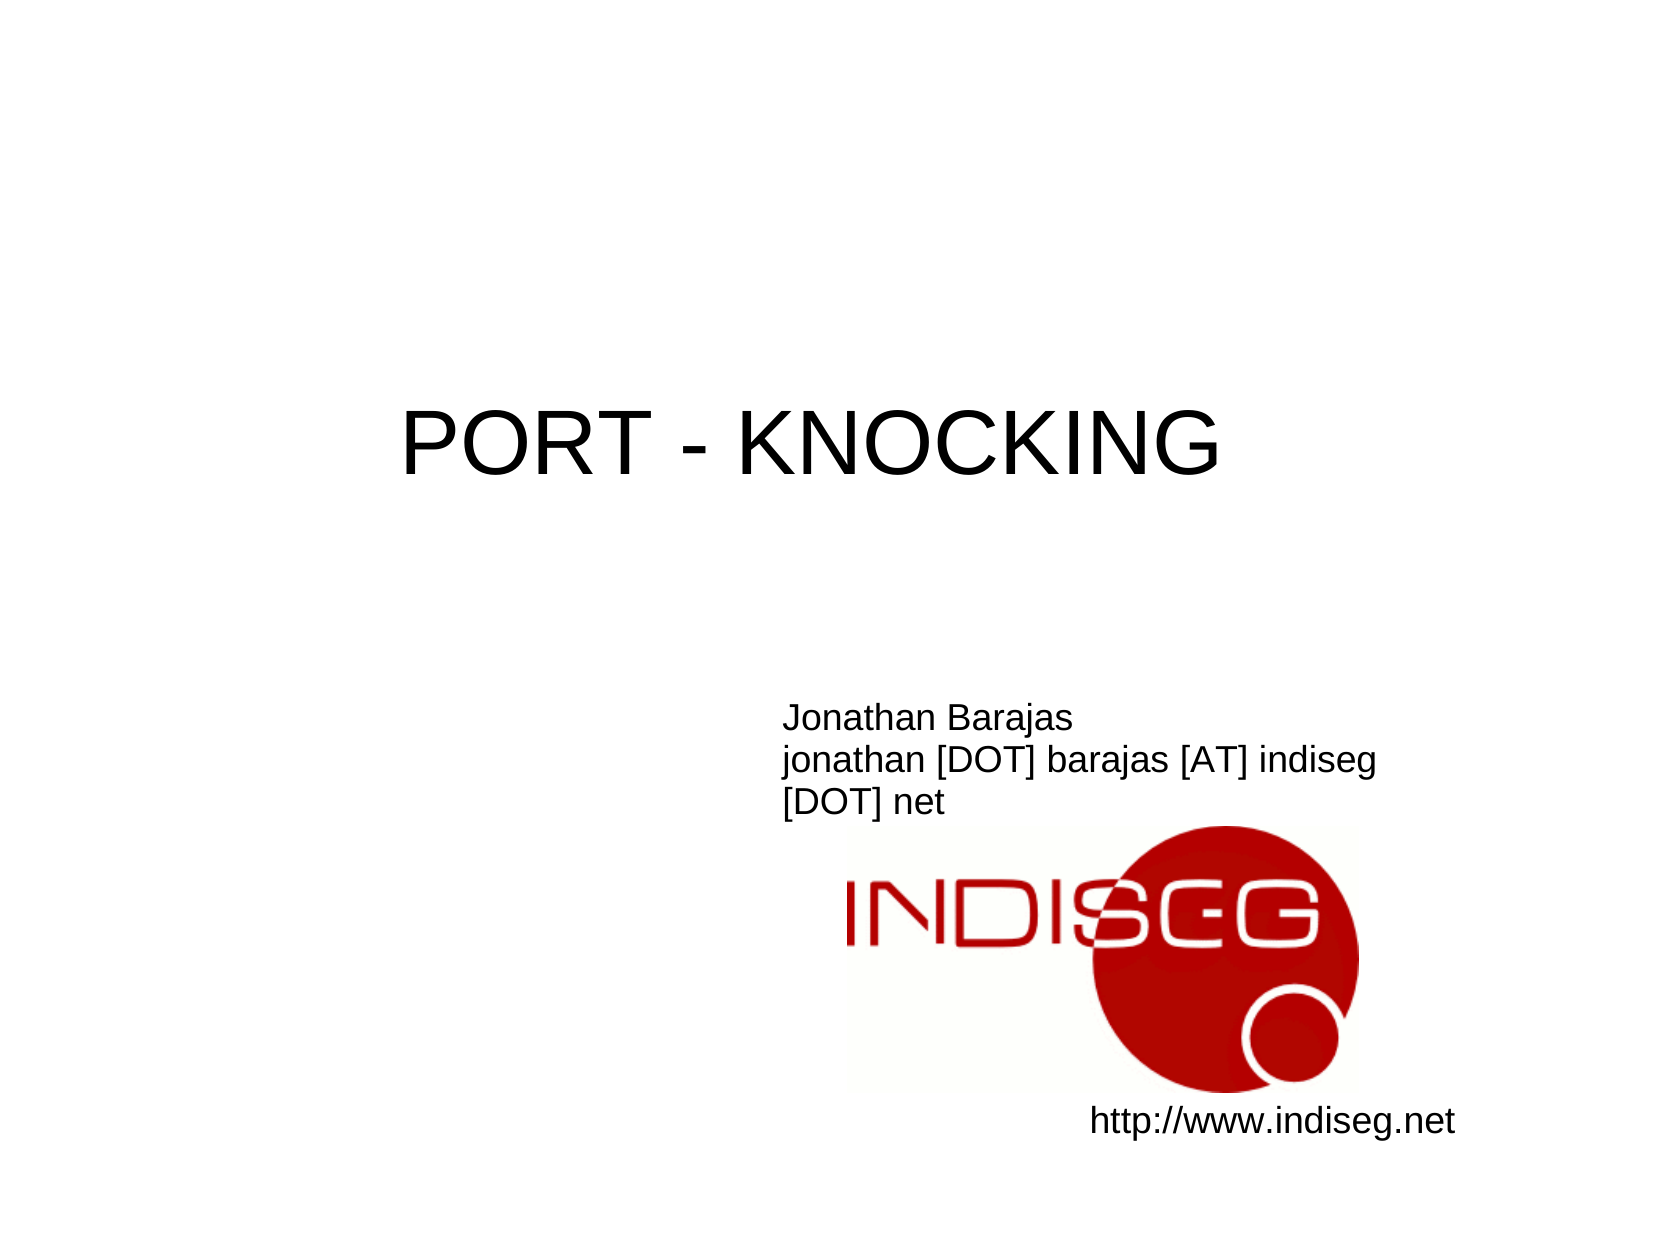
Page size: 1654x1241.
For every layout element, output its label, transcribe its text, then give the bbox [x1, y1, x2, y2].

text_box Jonathan Barajas jonathan [DOT] barajas [AT] indiseg [DOT] net [767, 688, 1477, 798]
picture [847, 826, 1359, 1093]
text_box PORT - KNOCKING [88, 383, 1536, 513]
text_box http://www.indiseg.net [1074, 1092, 1654, 1155]
